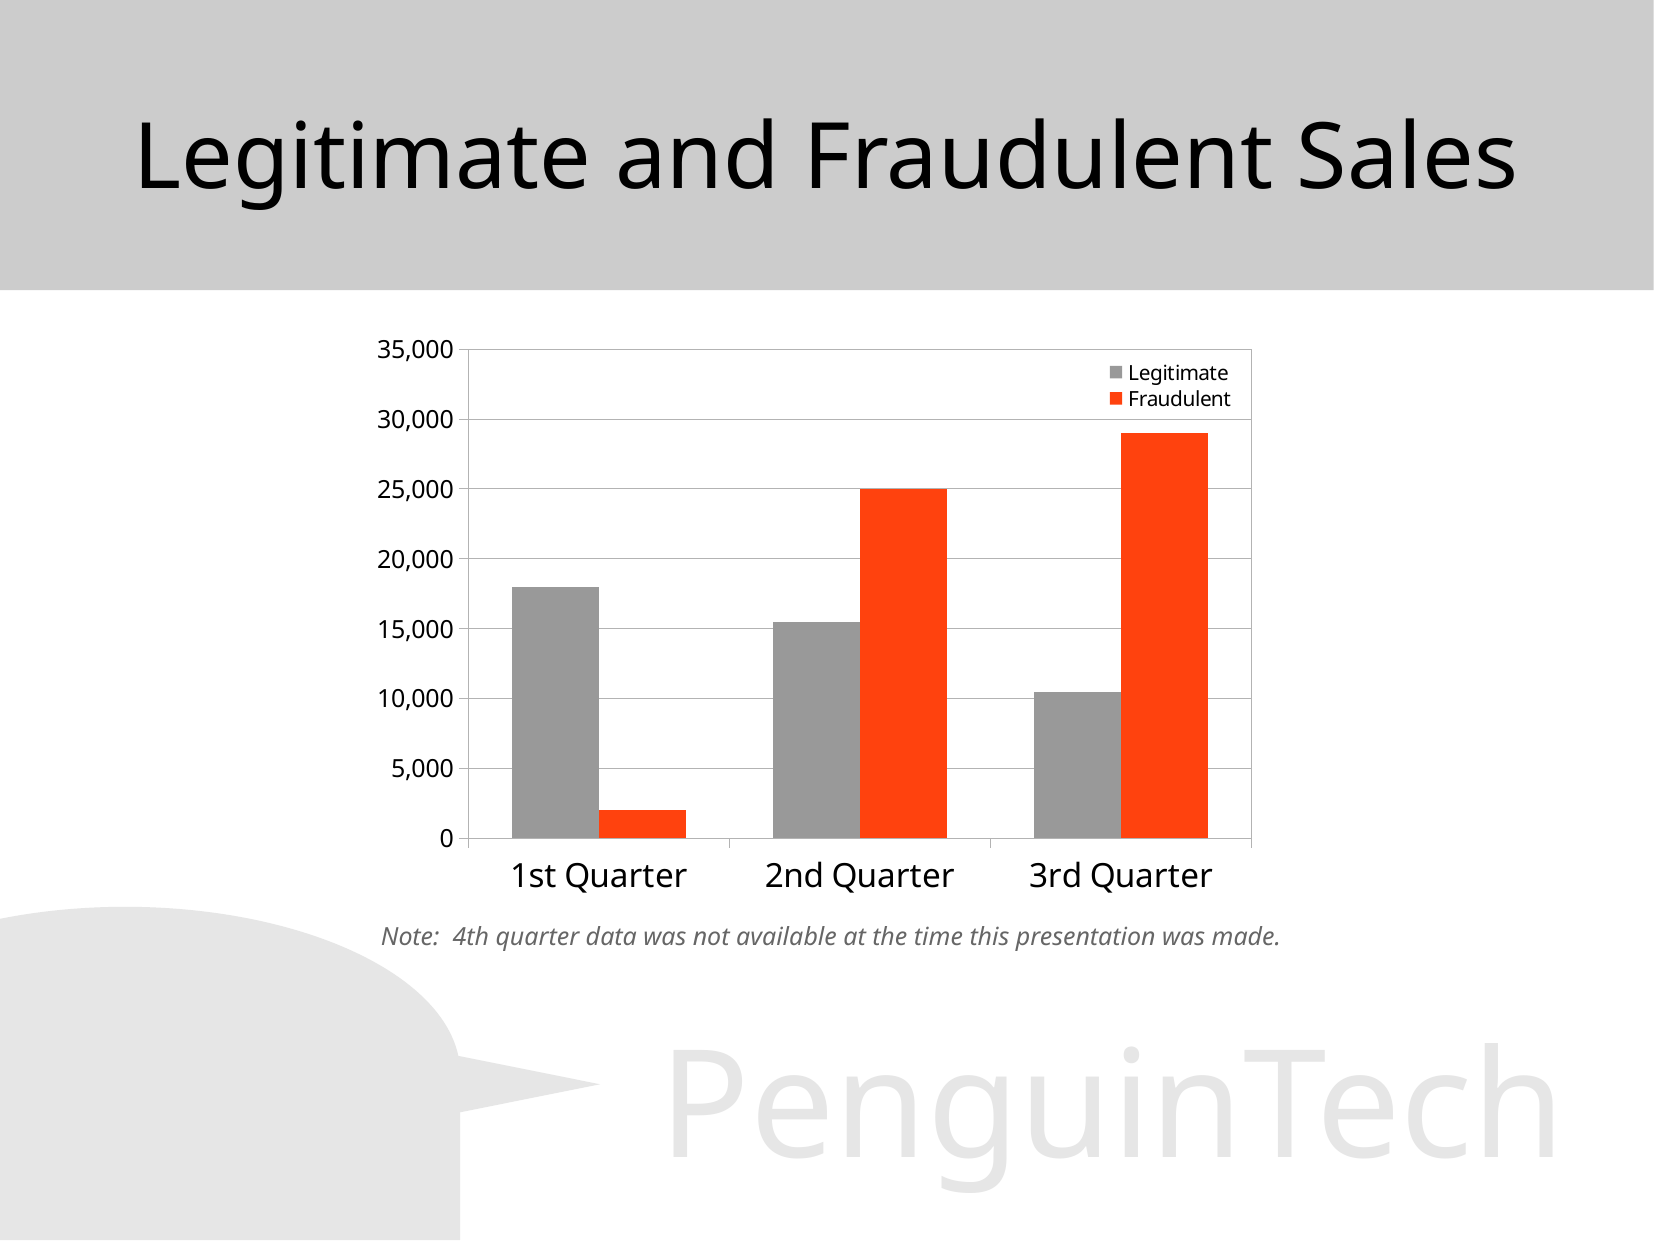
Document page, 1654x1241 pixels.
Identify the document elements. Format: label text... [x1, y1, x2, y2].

chart [353, 285, 1301, 901]
text_box Note: 4th quarter data was not available at the time this presentation was made. [366, 911, 1288, 955]
title Legitimate and Fraudulent Sales [82, 101, 1571, 205]
